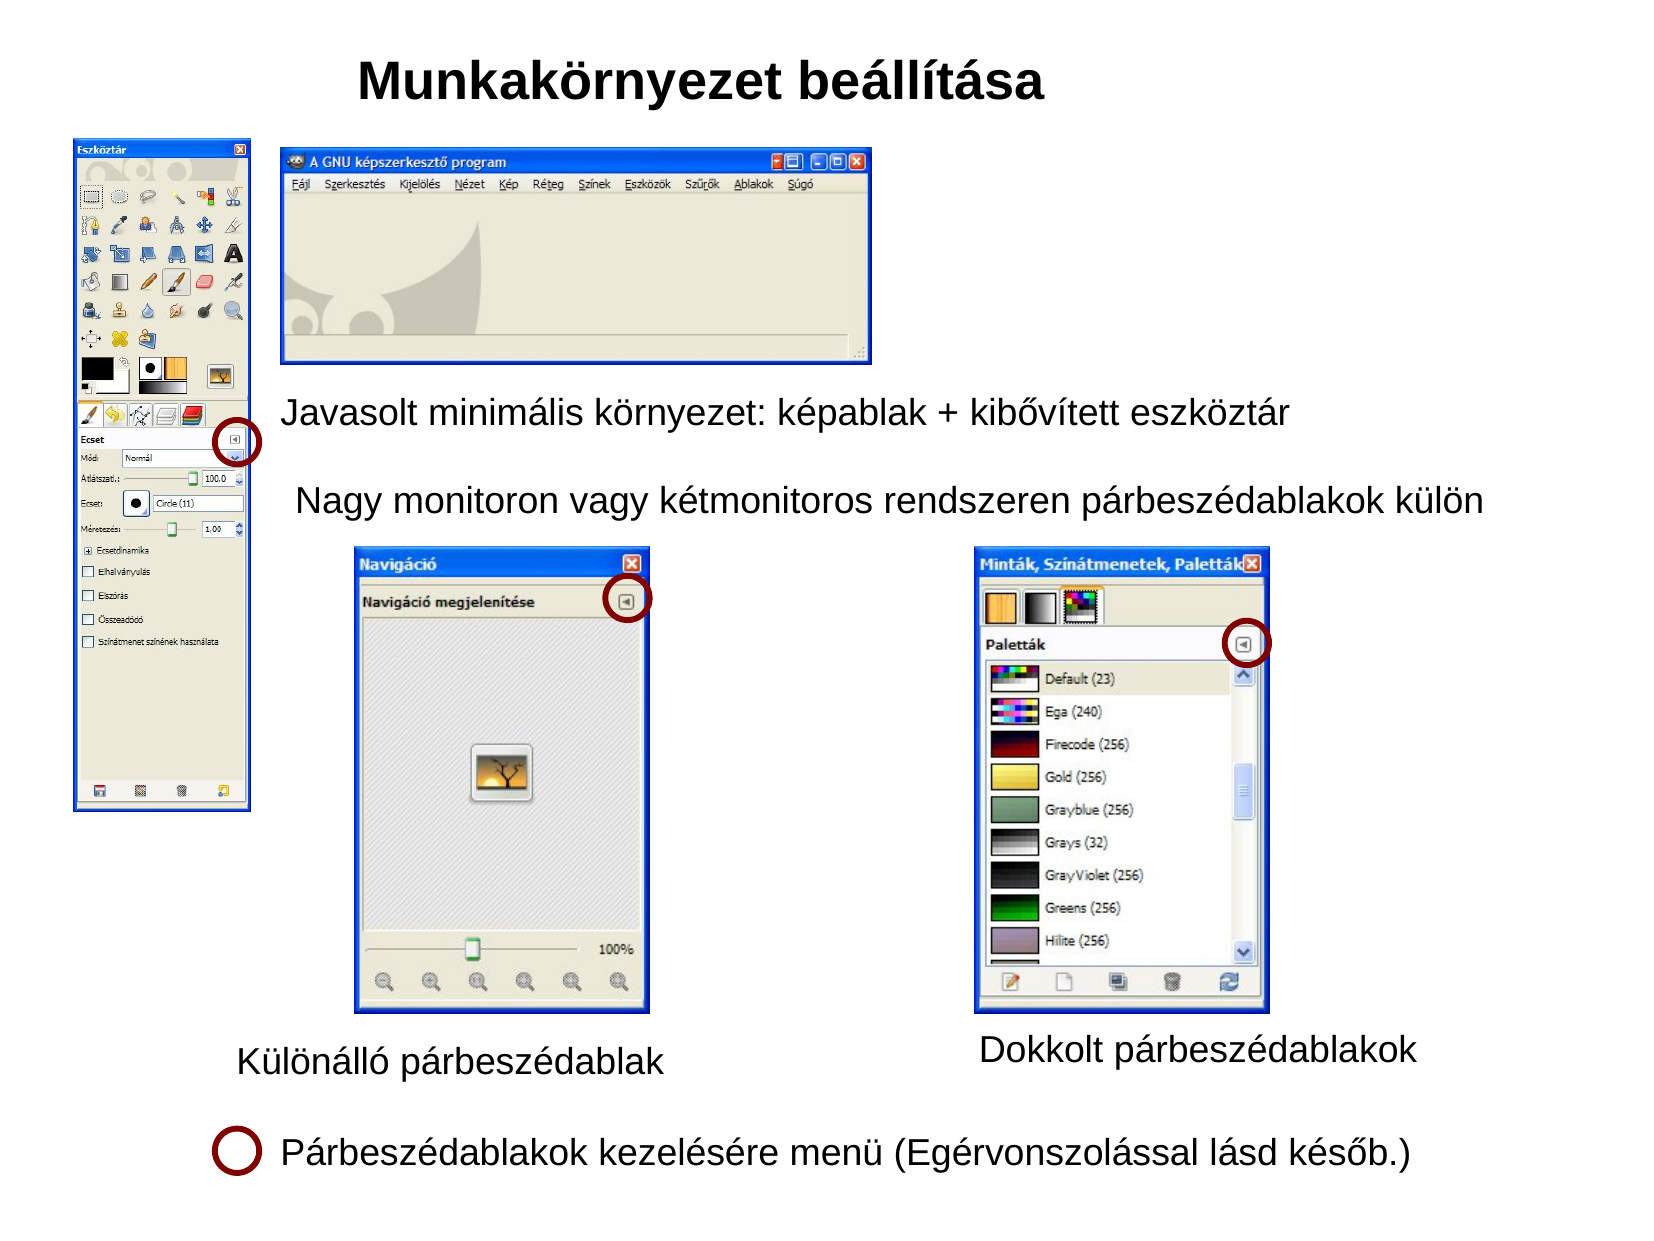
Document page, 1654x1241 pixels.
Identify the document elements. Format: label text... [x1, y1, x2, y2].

picture [1228, 624, 1266, 662]
picture [73, 138, 251, 813]
text_box Dokkolt párbeszédablakok [963, 1020, 1433, 1078]
text_box Munkakörnyezet beállítása [342, 42, 1061, 120]
picture [354, 546, 650, 1014]
text_box Nagy monitoron vagy kétmonitoros rendszeren párbeszédablakok külön [280, 472, 1499, 530]
picture [280, 147, 872, 365]
text_box Javasolt minimális környezet: képablak + kibővített eszköztár [265, 383, 1306, 441]
picture [974, 546, 1270, 1014]
text_box Különálló párbeszédablak [221, 1033, 679, 1091]
text_box Párbeszédablakok kezelésére menü (Egérvonszolással lásd későb.) [265, 1124, 1427, 1182]
picture [609, 579, 646, 617]
picture [218, 423, 251, 461]
